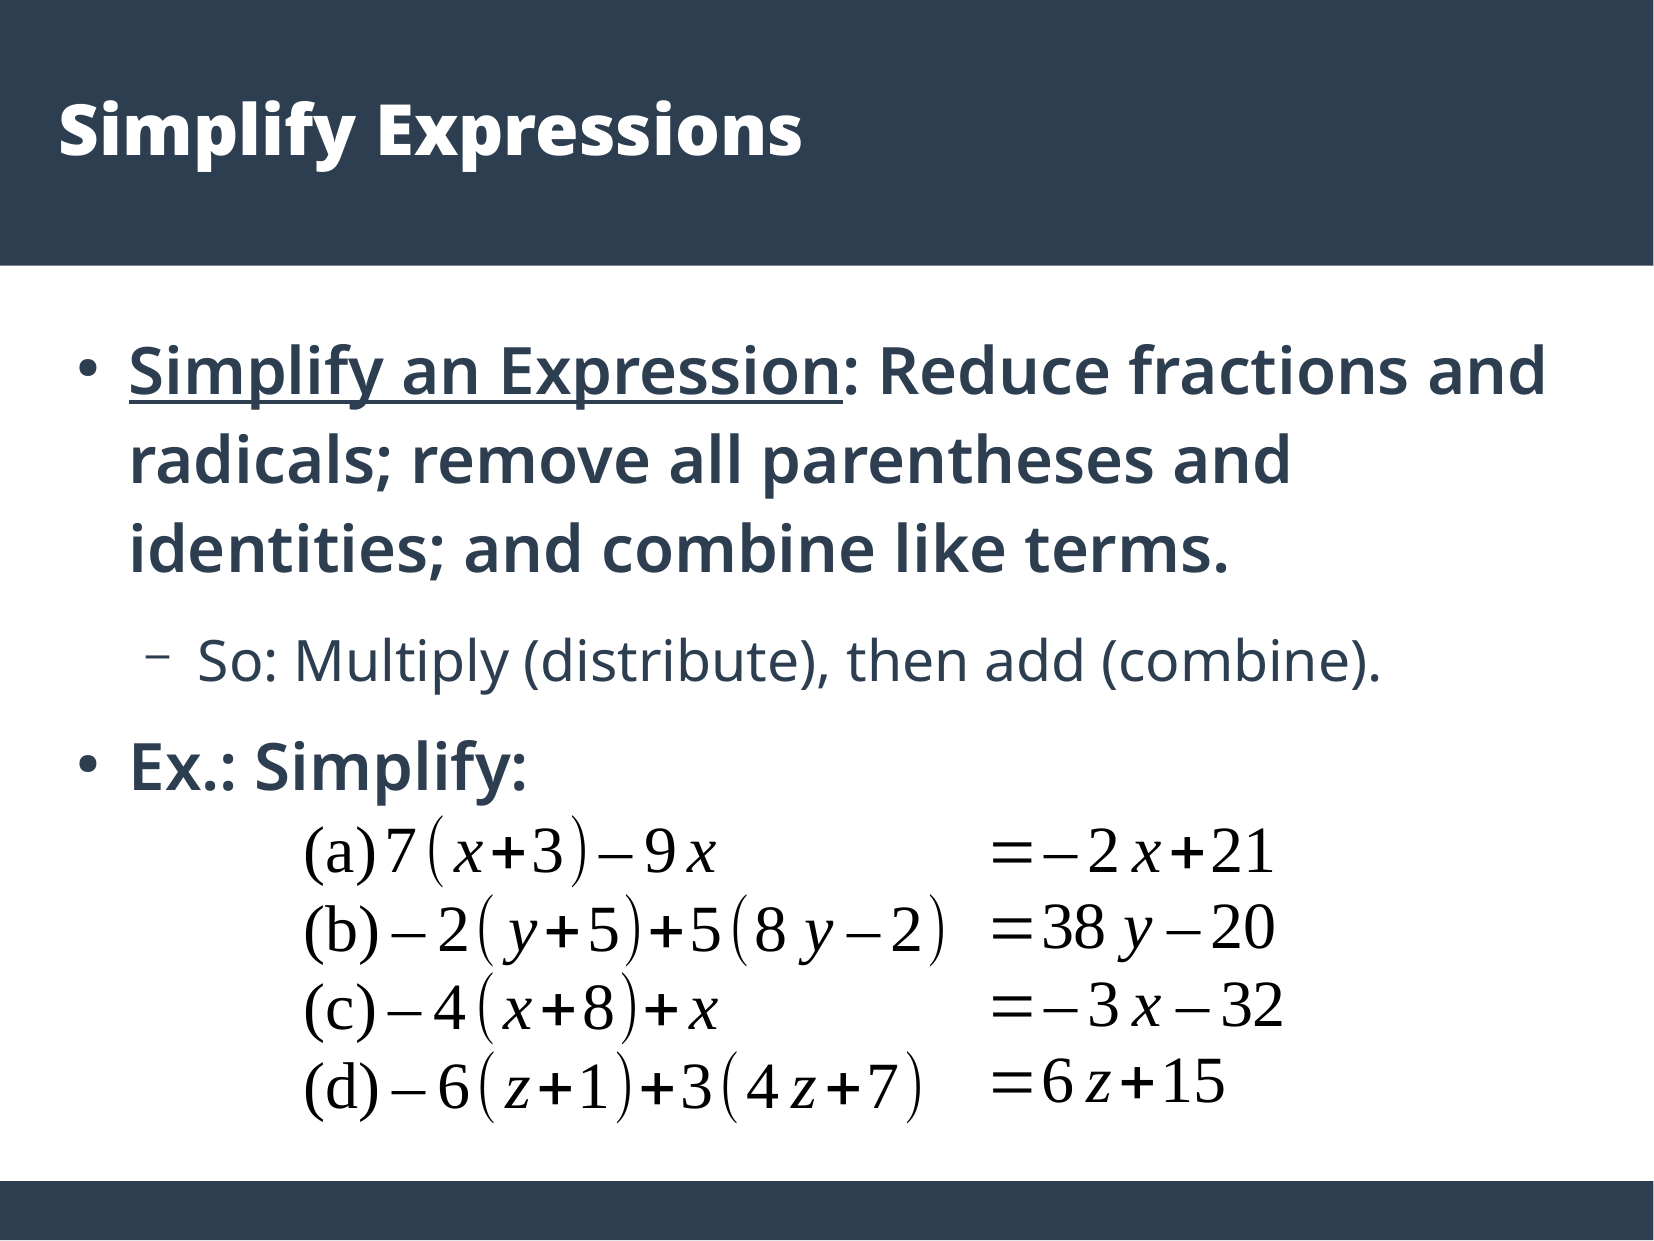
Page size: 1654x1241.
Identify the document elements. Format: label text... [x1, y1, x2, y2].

chart [297, 813, 956, 1125]
chart [975, 813, 1292, 1117]
list Simplify an Expression: Reduce fractions and radicals; remove all parentheses and identities; and combine like terms. So: Multiply (distribute), then add (combine). Ex.: Simplify: [59, 324, 1595, 814]
title Simplify Expressions [59, 49, 1595, 207]
